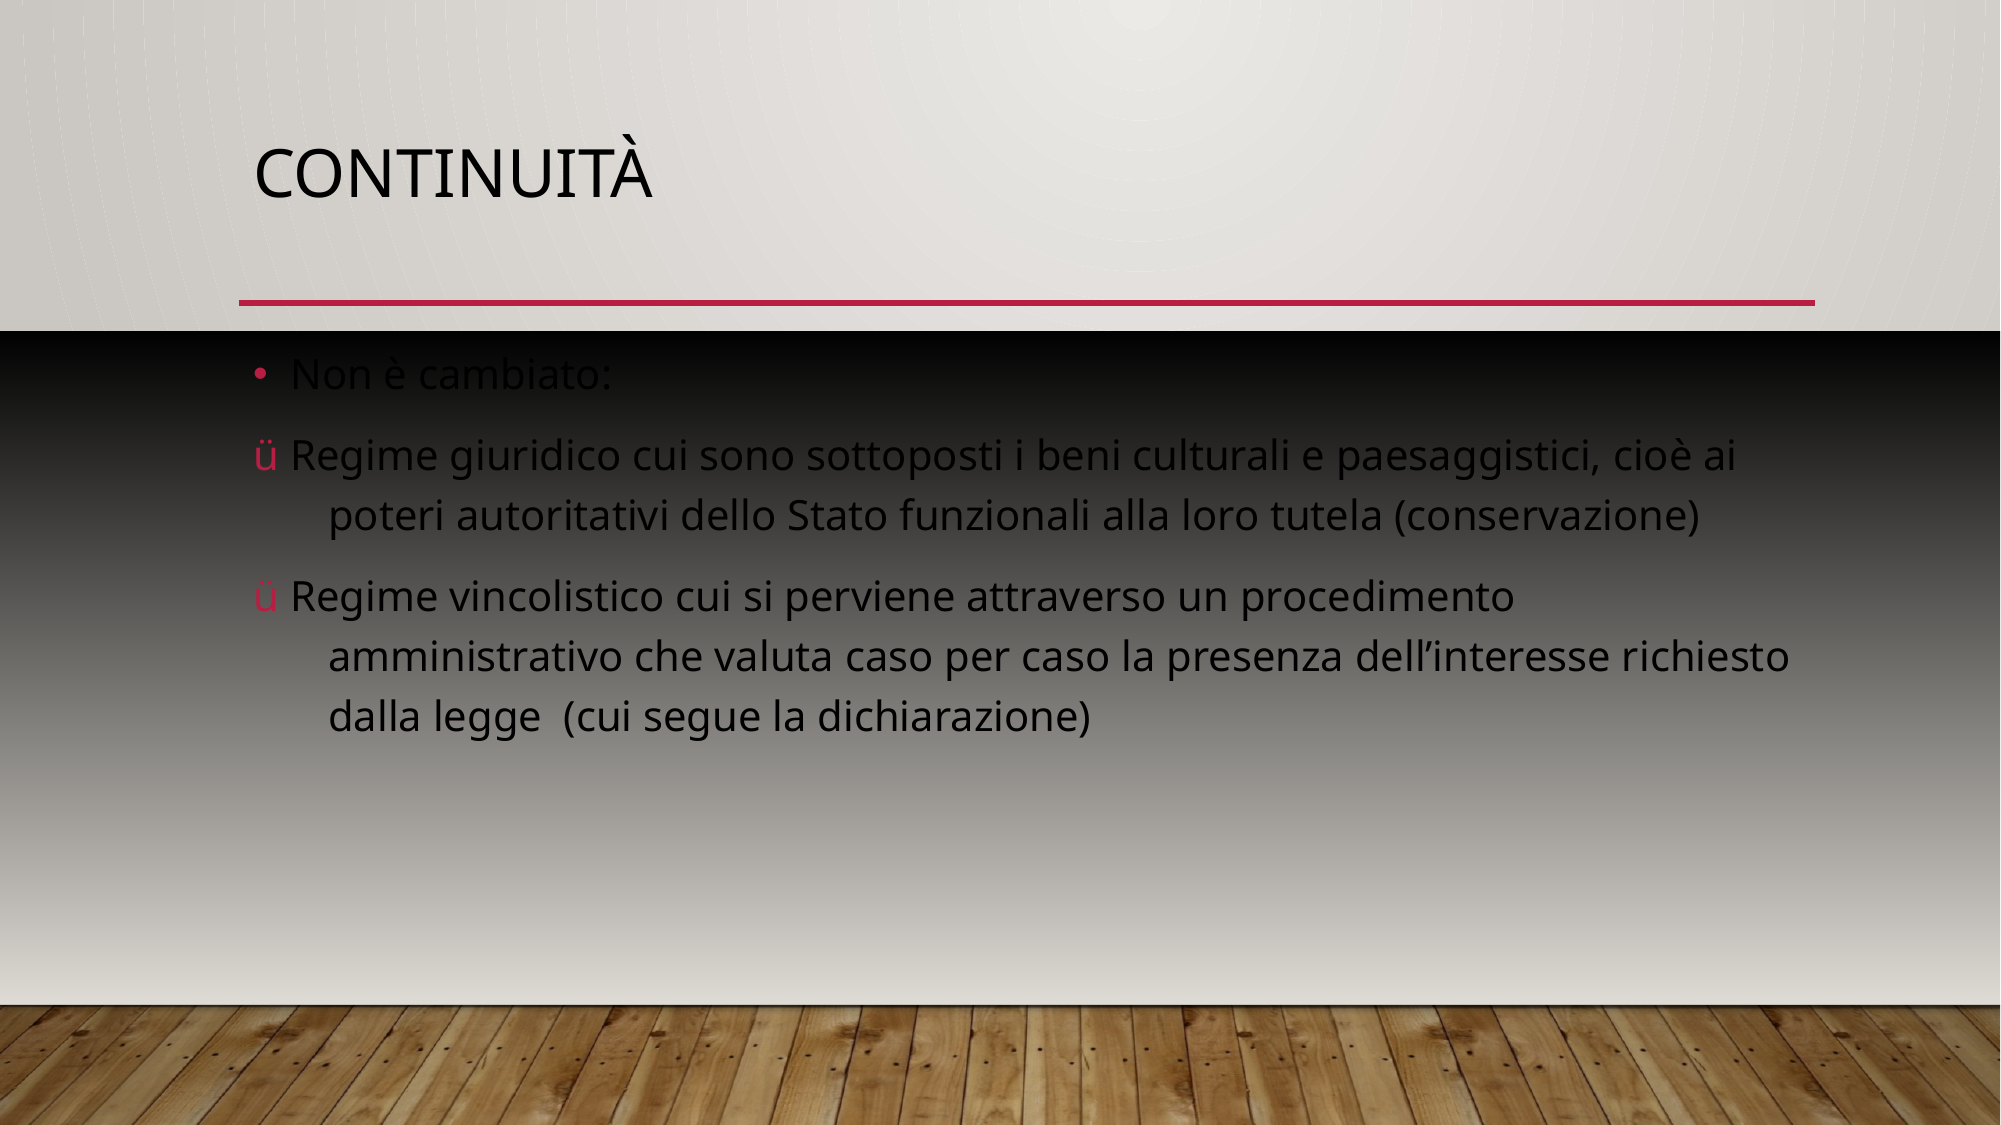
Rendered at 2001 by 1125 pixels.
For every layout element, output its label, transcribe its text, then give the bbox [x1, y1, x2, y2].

list Non è cambiato: Regime giuridico cui sono sottoposti i beni culturali e paesaggistici, cioè ai poteri autoritativi dello Stato funzionali alla loro tutela (conservazione) Regime vincolistico cui si perviene attraverso un procedimento amministrativo che valuta caso per caso la presenza dell’interesse richiesto dalla legge (cui segue la dichiarazione) [238, 330, 1814, 897]
title Continuità [238, 131, 1814, 305]
